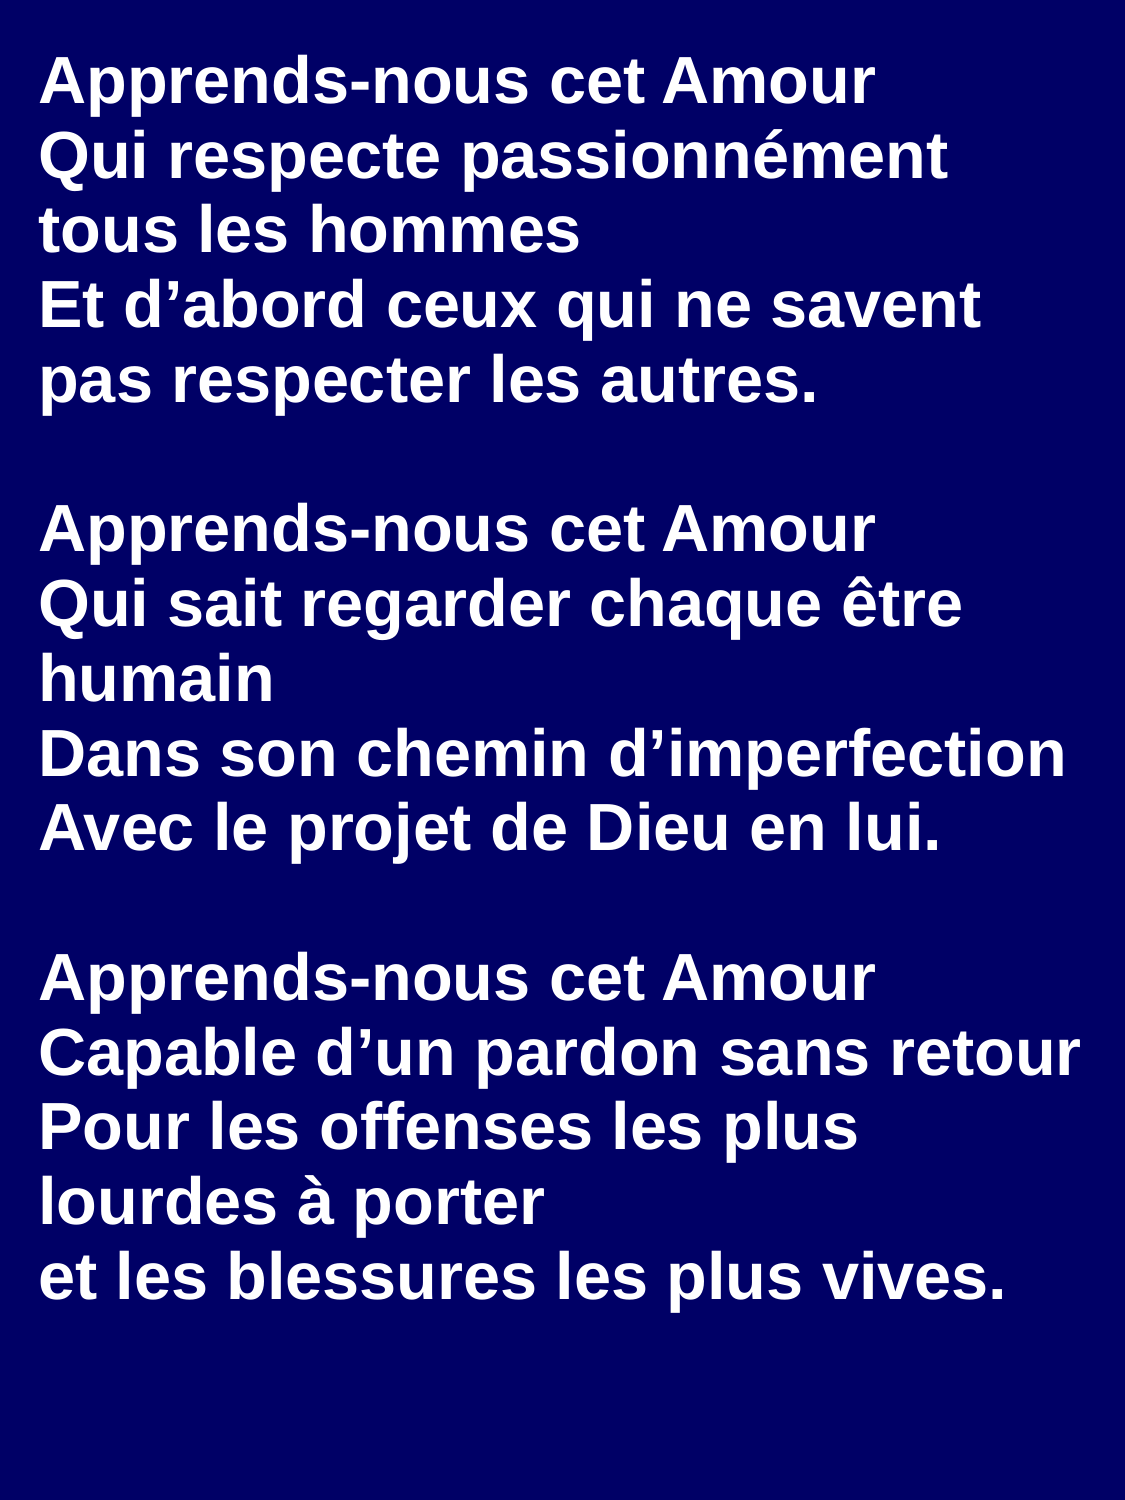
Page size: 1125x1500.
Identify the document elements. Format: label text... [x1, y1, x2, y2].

text_box Apprends-nous cet Amour Qui respecte passionnément tous les hommes Et d’abord ceux qui ne savent pas respecter les autres. Apprends-nous cet Amour Qui sait regarder chaque être humain Dans son chemin d’imperfection Avec le projet de Dieu en lui. Apprends-nous cet Amour Capable d’un pardon sans retour Pour les offenses les plus lourdes à porter et les blessures les plus vives. [23, 35, 1099, 1500]
